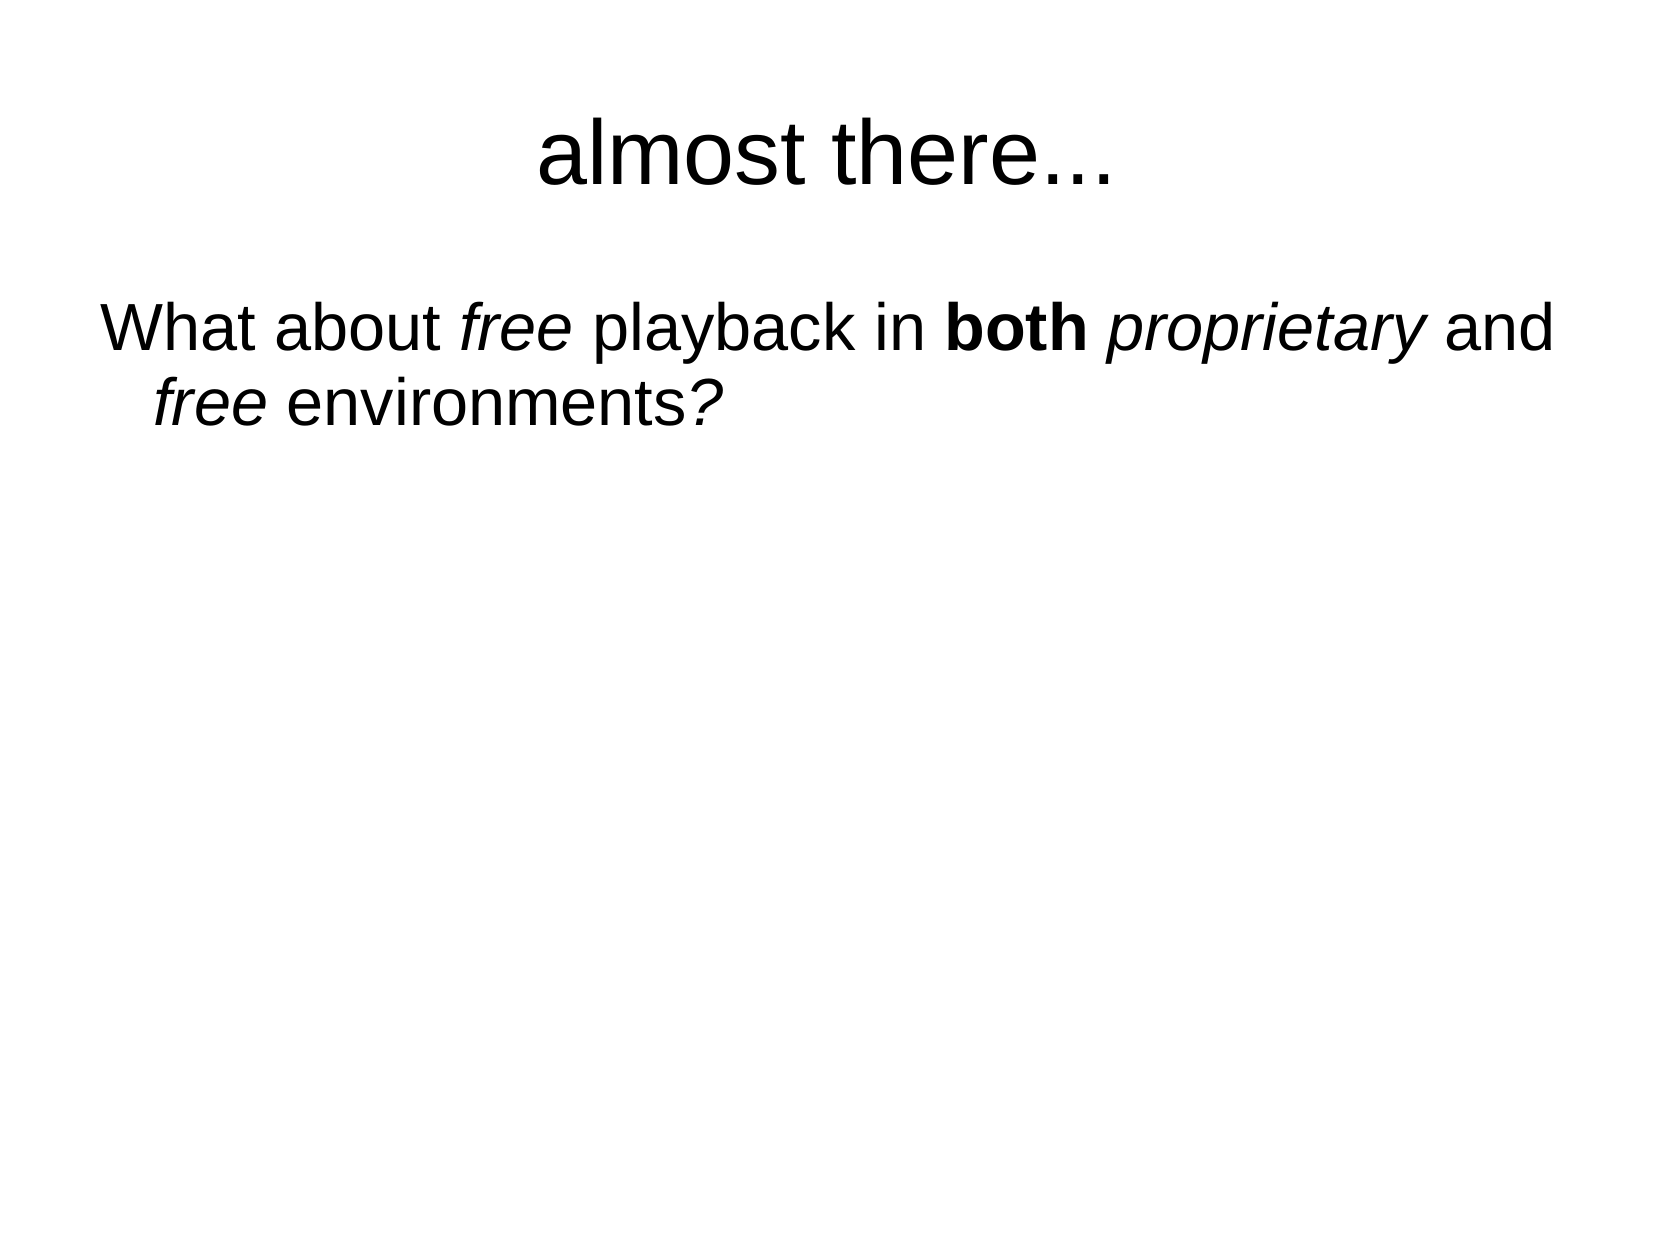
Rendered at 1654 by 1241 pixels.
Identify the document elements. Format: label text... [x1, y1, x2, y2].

list What about free playback in both proprietary and free environments? [82, 290, 1571, 1094]
title almost there... [82, 56, 1571, 250]
